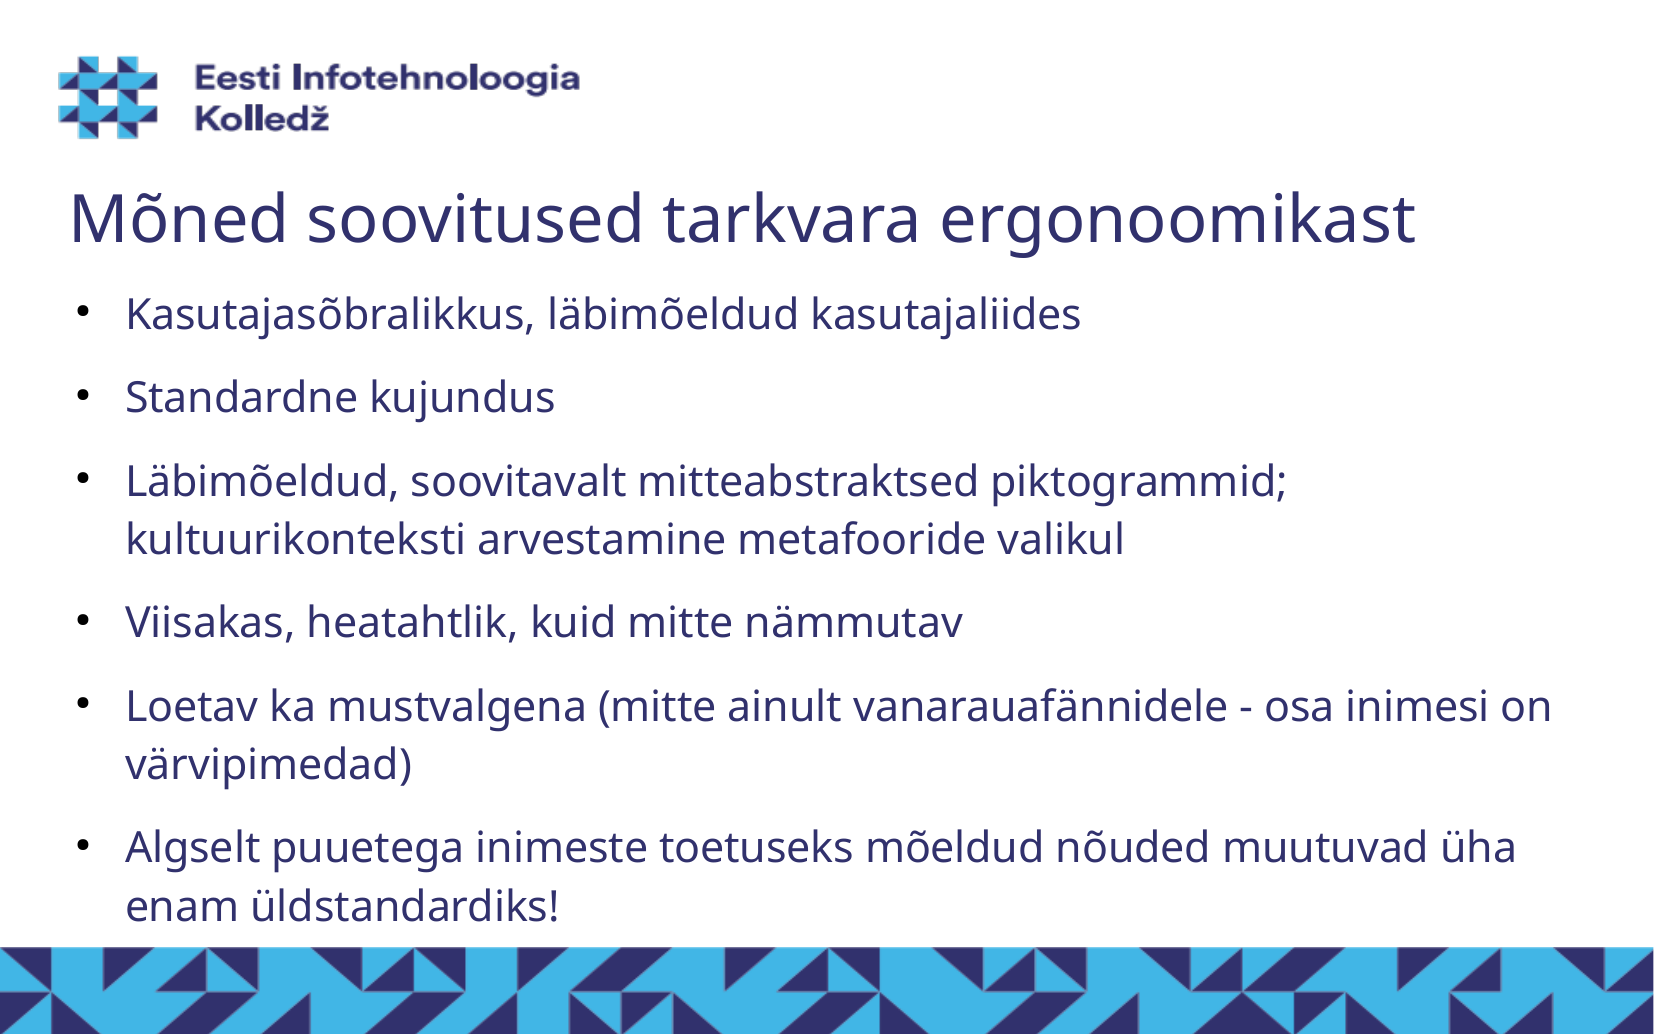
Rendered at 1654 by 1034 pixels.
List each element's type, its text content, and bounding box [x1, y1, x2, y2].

list Kasutajasõbralikkus, läbimõeldud kasutajaliides Standardne kujundus Läbimõeldud, soovitavalt mitteabstraktsed piktogrammid; kultuurikonteksti arvestamine metafooride valikul Viisakas, heatahtlik, kuid mitte nämmutav Loetav ka mustvalgena (mitte ainult vanarauafännidele - osa inimesi on värvipimedad) Algselt puuetega inimeste toetuseks mõeldud nõuded muutuvad üha enam üldstandardiks! [59, 283, 1595, 936]
title Mõned soovitused tarkvara ergonoomikast [68, 147, 1536, 283]
